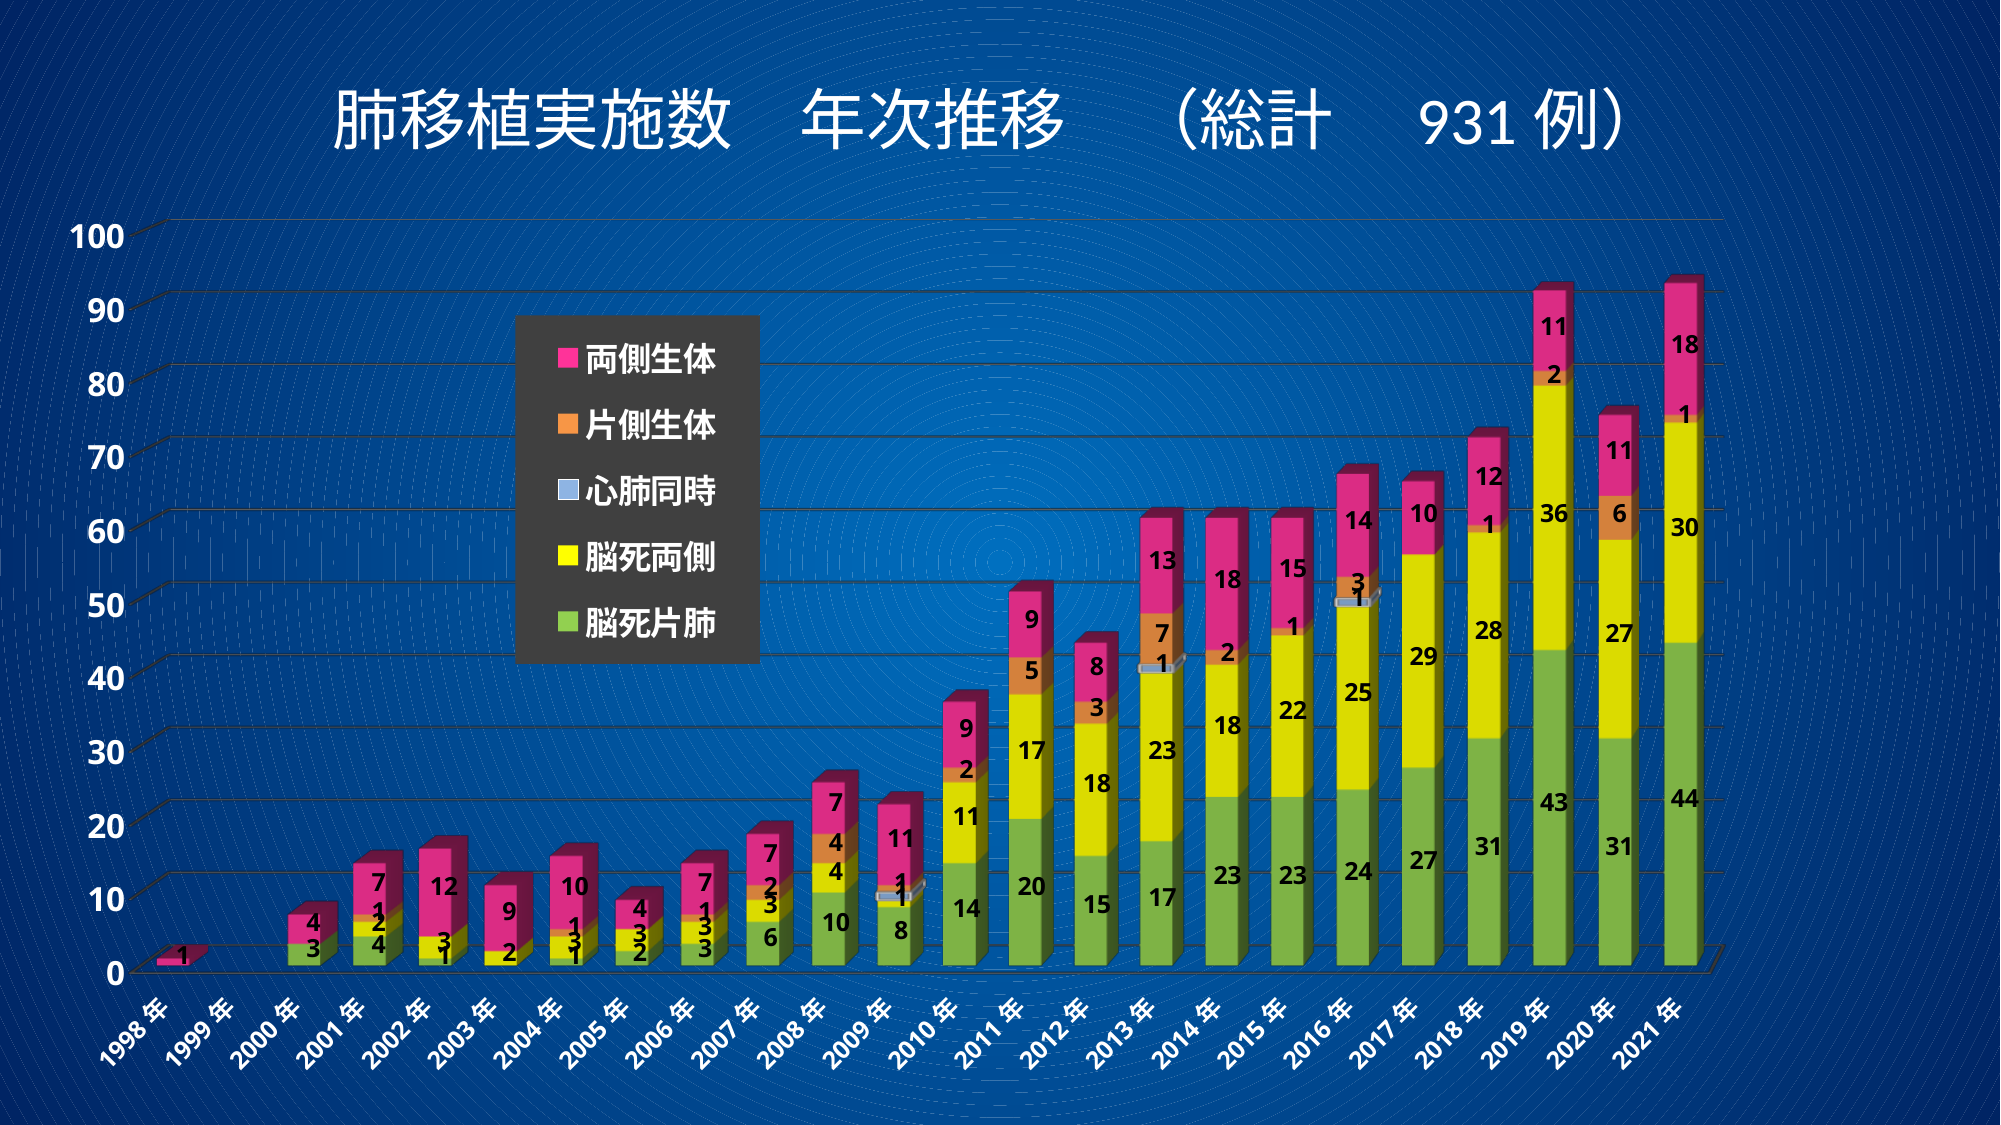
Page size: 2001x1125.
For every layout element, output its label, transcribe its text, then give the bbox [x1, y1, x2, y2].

chart [7, 196, 1981, 1095]
text_box 肺移植実施数 年次推移 （総計 931例） [84, 59, 1916, 178]
